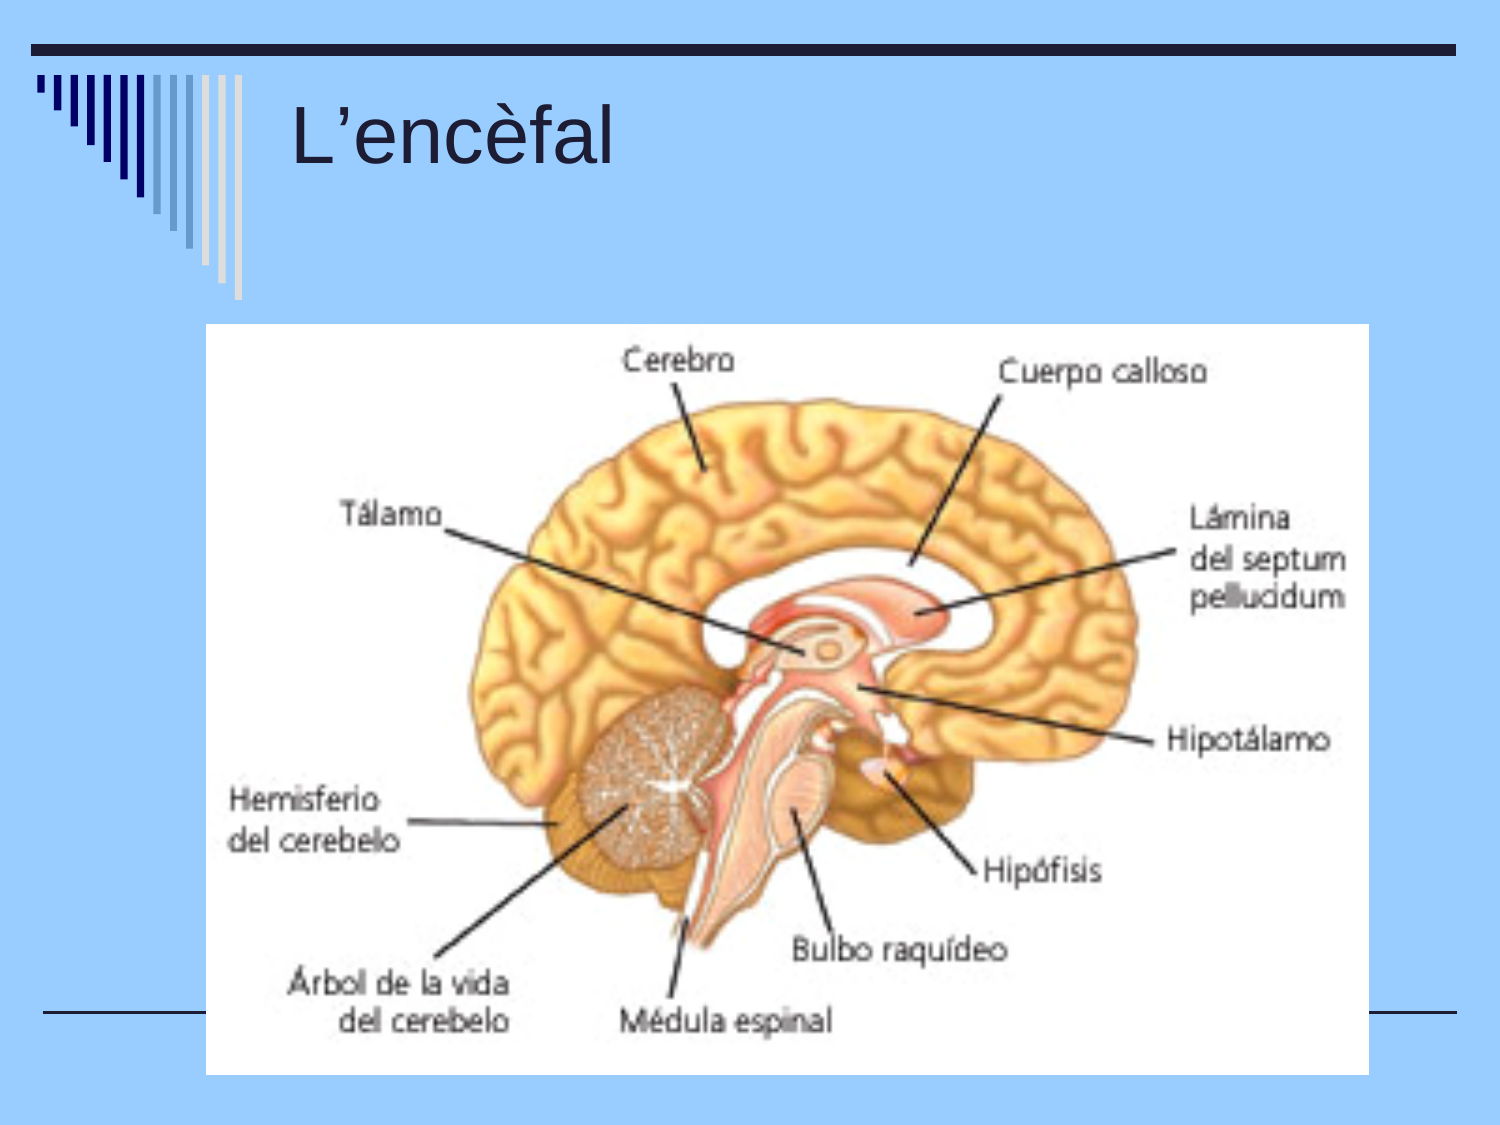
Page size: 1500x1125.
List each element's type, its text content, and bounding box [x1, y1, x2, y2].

title L’encèfal [274, 75, 1425, 288]
text_box [206, 324, 1369, 1075]
